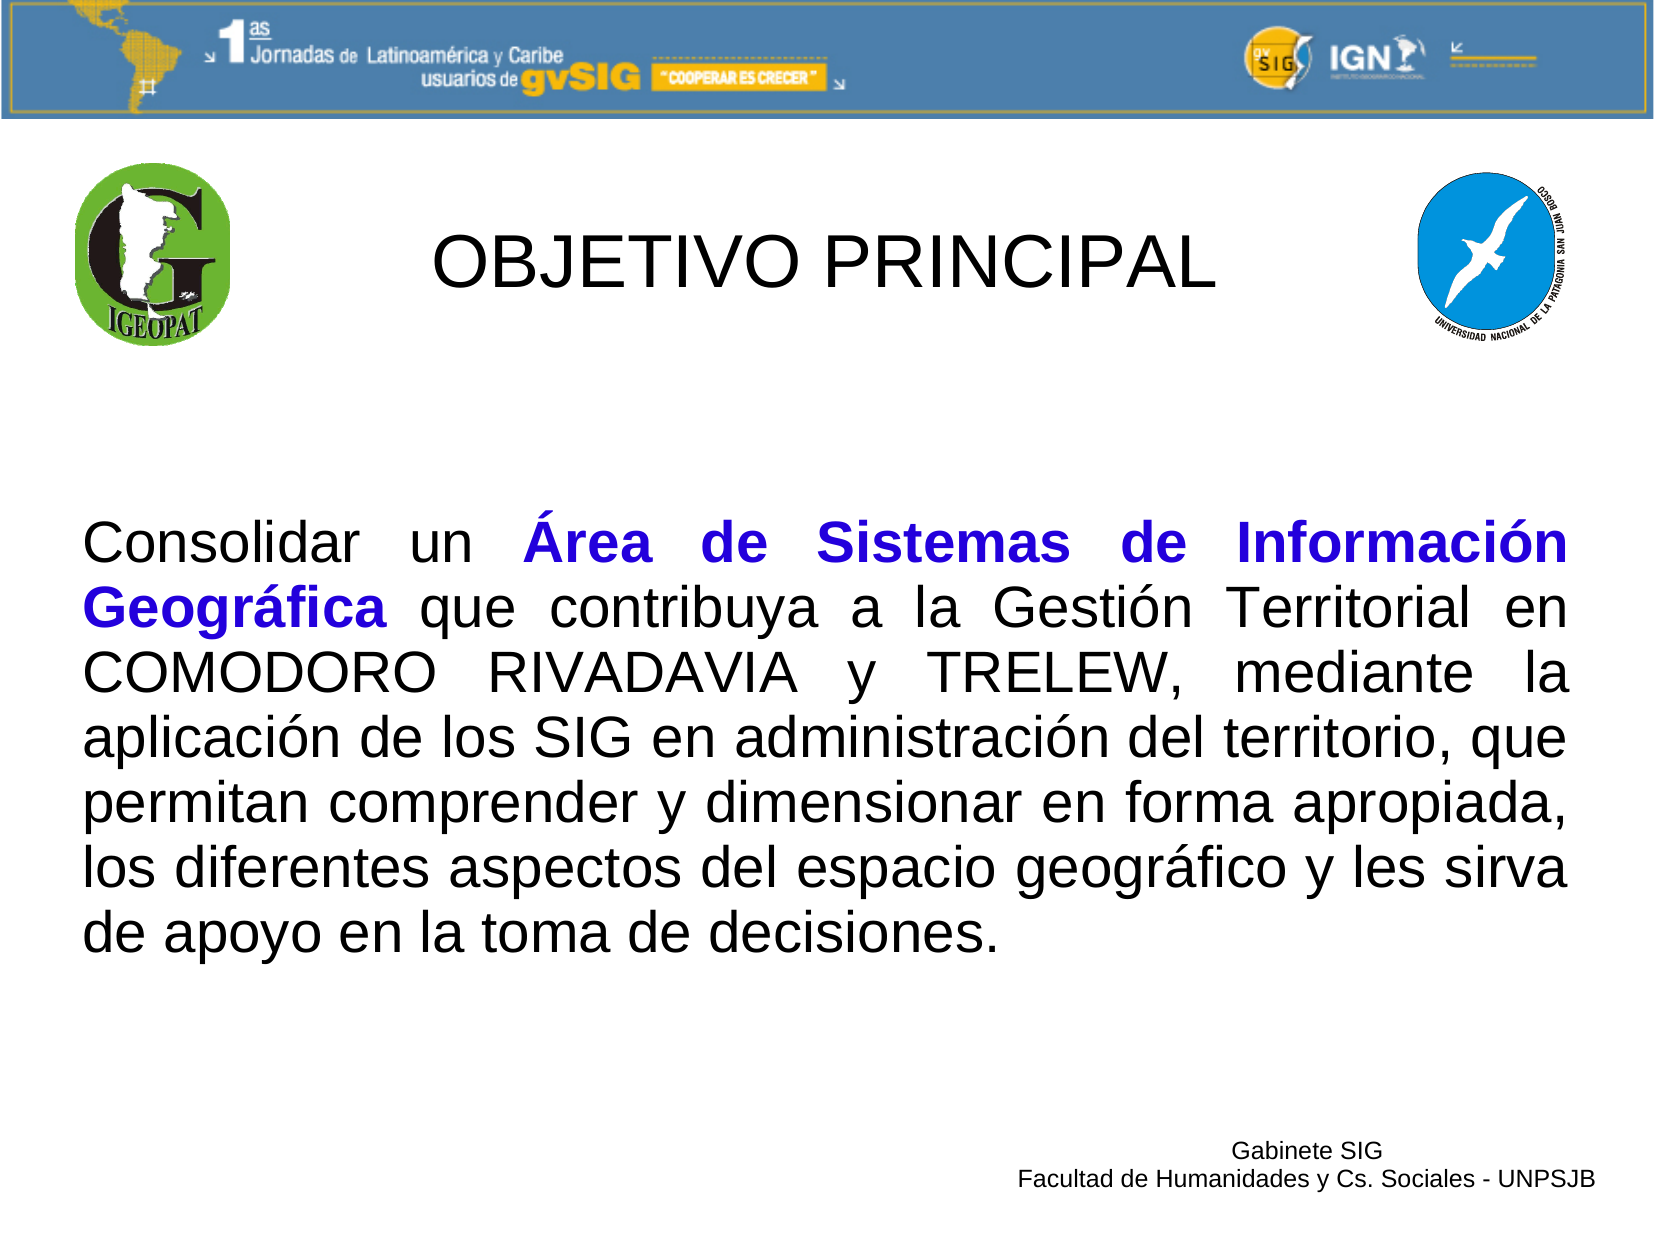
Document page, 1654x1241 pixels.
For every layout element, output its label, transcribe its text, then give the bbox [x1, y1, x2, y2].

text_box [1490, 322, 1531, 341]
text_box [1419, 174, 1554, 329]
subtitle Consolidar un Área de Sistemas de Información Geográfica que contribuya a la Gestión Territorial en COMODORO RIVADAVIA y TRELEW, mediante la aplicación de los SIG en administración del territorio, que permitan comprender y dimensionar en forma apropiada, los diferentes aspectos del espacio geográfico y les sirva de apoyo en la toma de decisiones. [82, 374, 1571, 1102]
text_box Gabinete SIG Facultad de Humanidades y Cs. Sociales - UNPSJB [997, 1128, 1618, 1200]
text_box [1552, 213, 1565, 234]
text_box [1548, 259, 1565, 302]
picture [0, 0, 1654, 119]
title OBJETIVO PRINCIPAL [262, 163, 1388, 357]
picture [75, 163, 230, 346]
text_box [1556, 238, 1565, 254]
text_box [1537, 186, 1558, 211]
text_box [1435, 316, 1486, 341]
text_box [1540, 303, 1552, 314]
text_box [1530, 312, 1542, 325]
